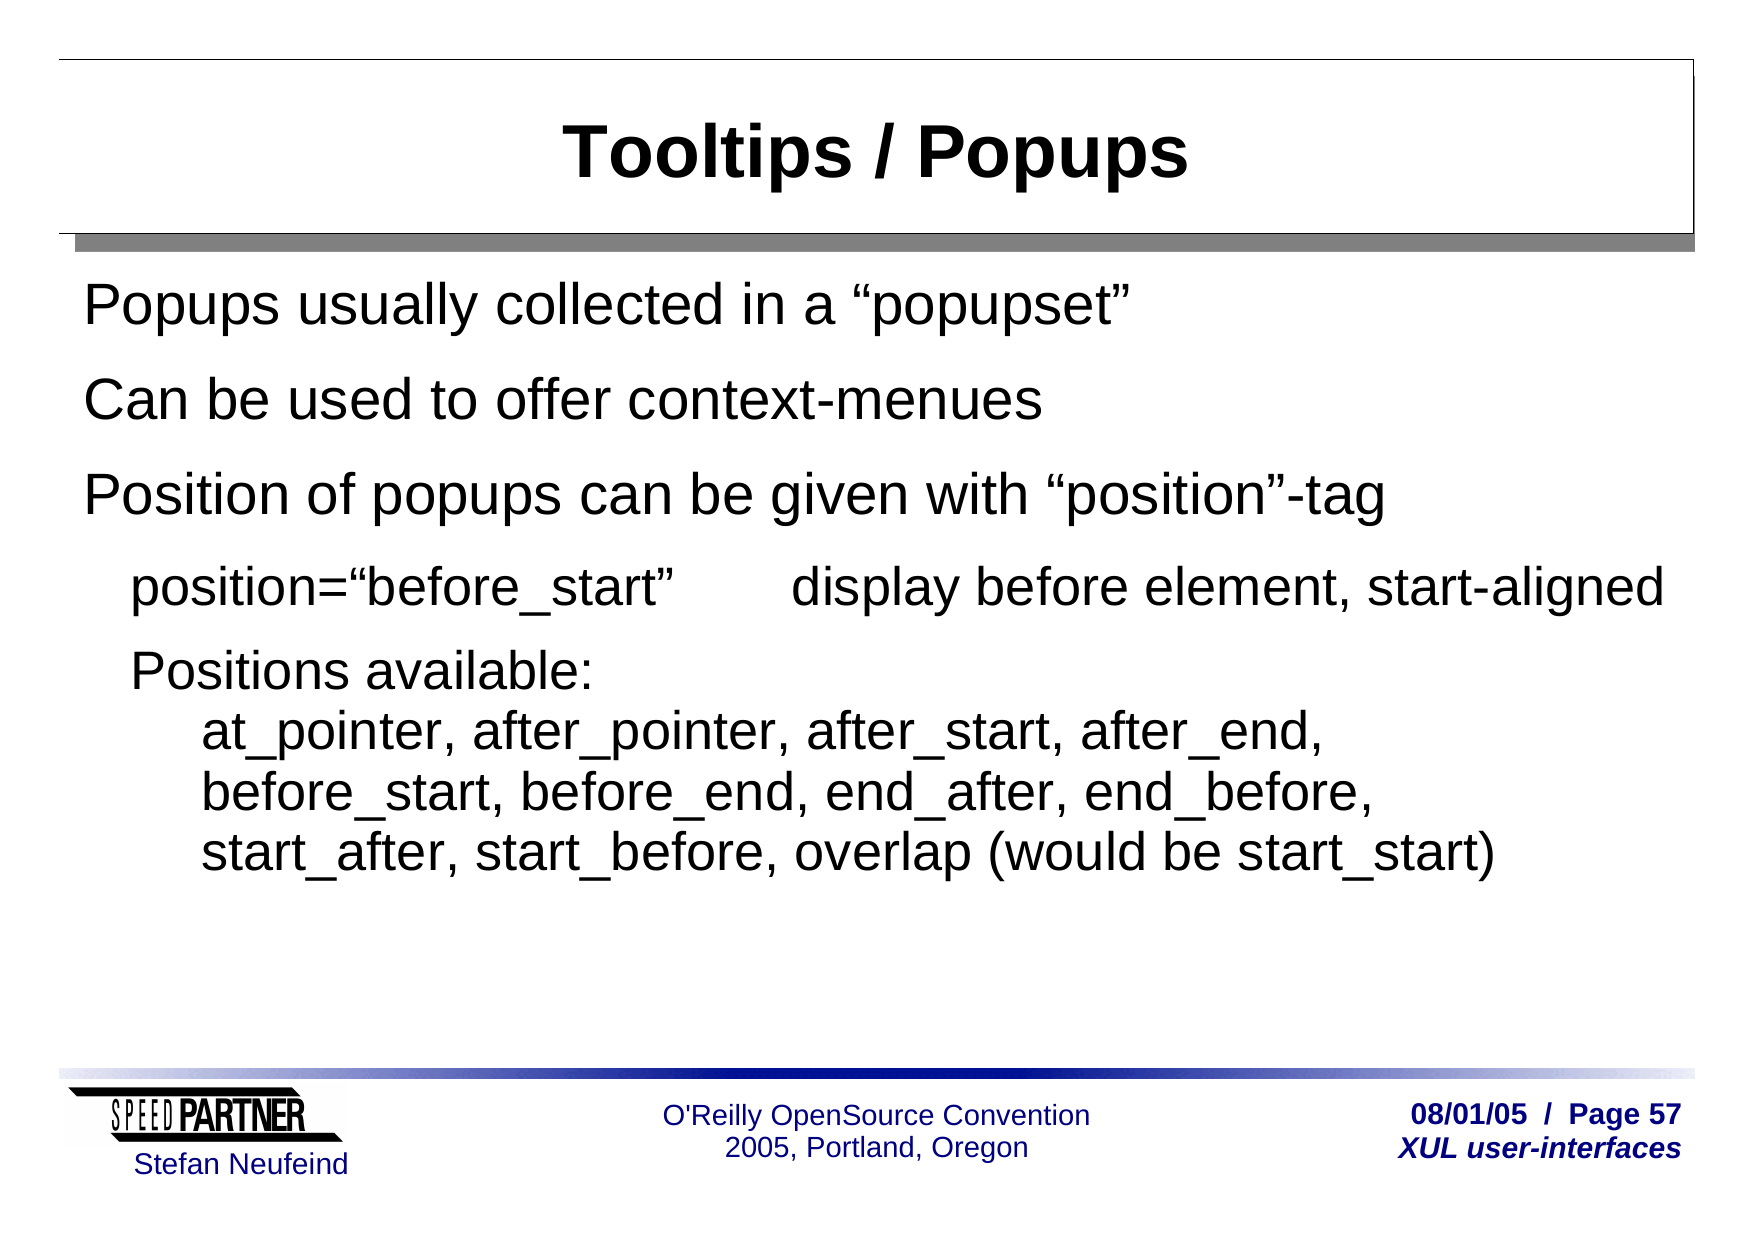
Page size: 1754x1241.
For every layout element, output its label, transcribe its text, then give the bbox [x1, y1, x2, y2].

picture [64, 1082, 348, 1146]
title Tooltips / Popups [59, 59, 1695, 244]
list Popups usually collected in a “popupset” Can be used to offer context-menues Position of popups can be given with “position”-tag position=“before_start” display before element, start-aligned Positions available: at_pointer, after_pointer, after_start, after_end, before_start, before_end, end_after, end_before, start_after, start_before, overlap (would be start_start) [71, 272, 1695, 1055]
picture [59, 1068, 1695, 1079]
